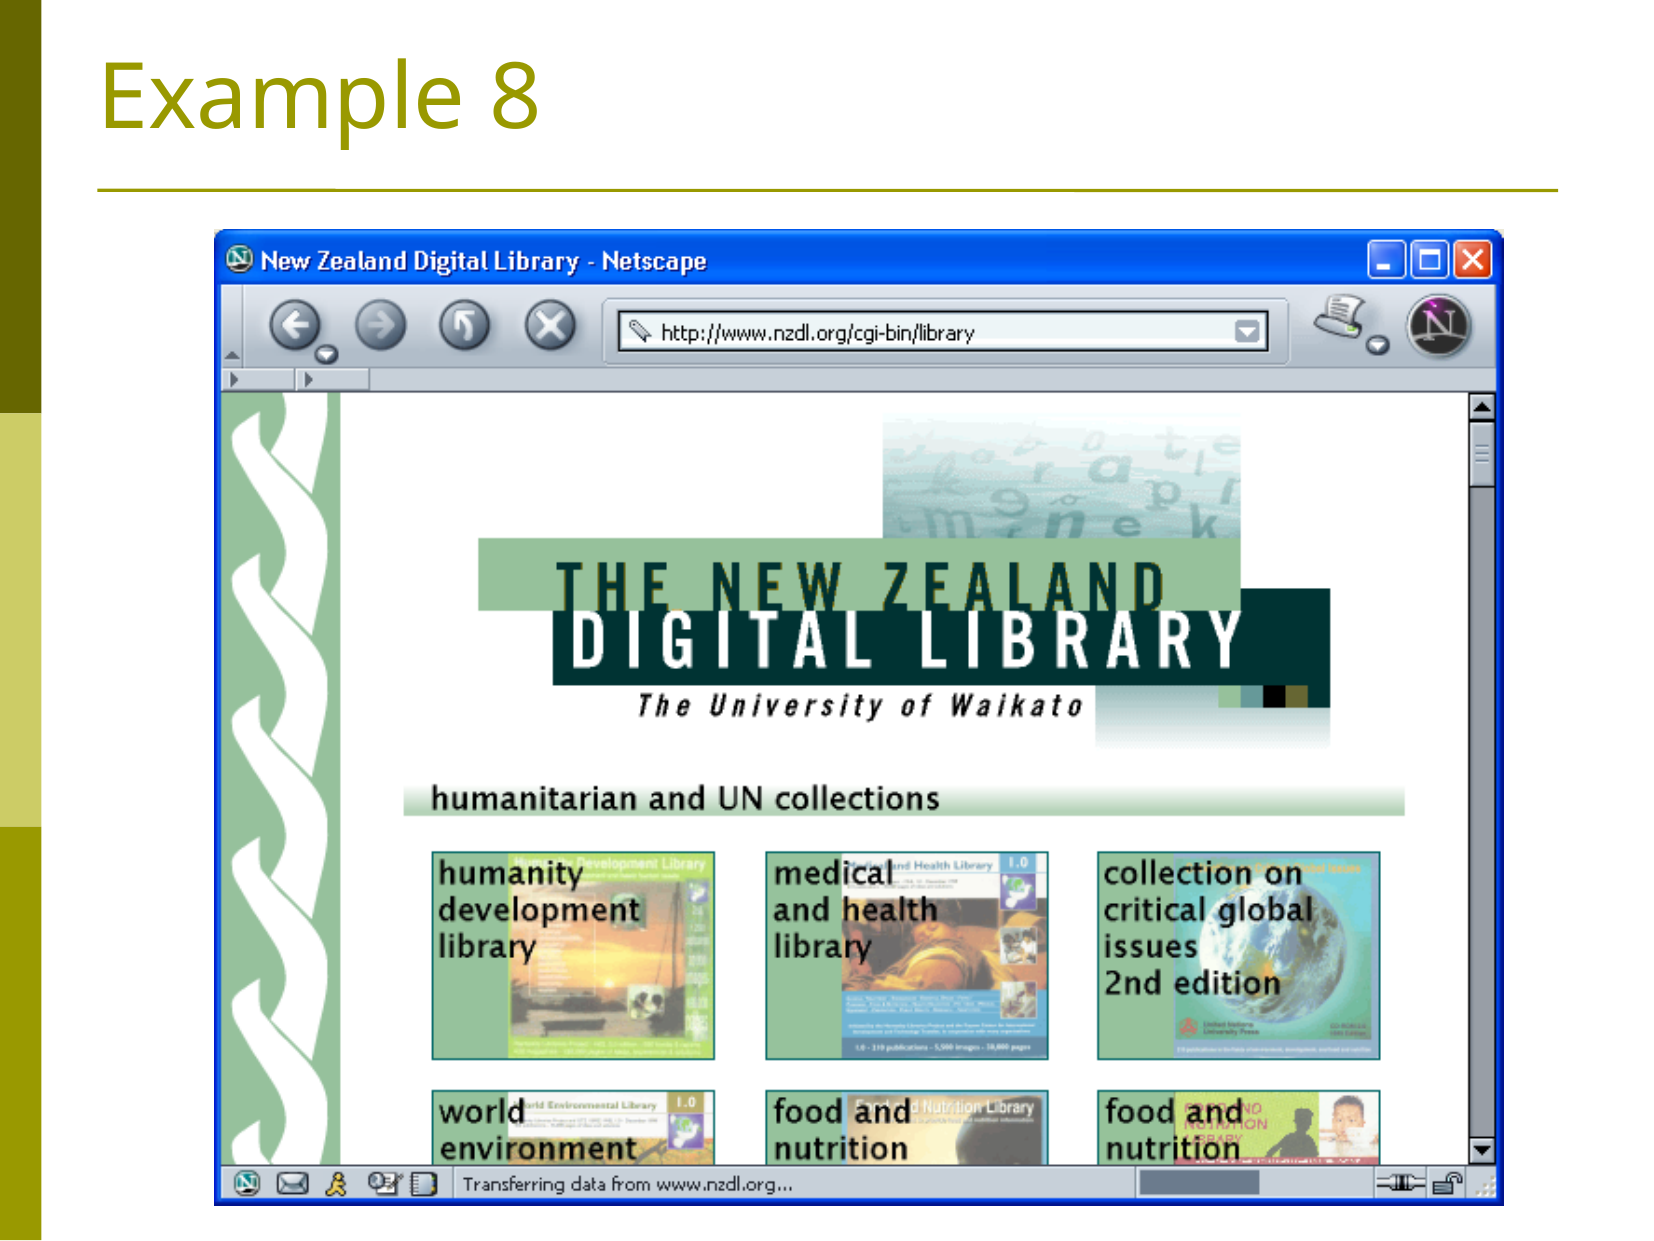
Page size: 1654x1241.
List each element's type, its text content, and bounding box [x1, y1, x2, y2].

picture [214, 229, 1504, 1206]
title Example 8 [82, 0, 1571, 164]
